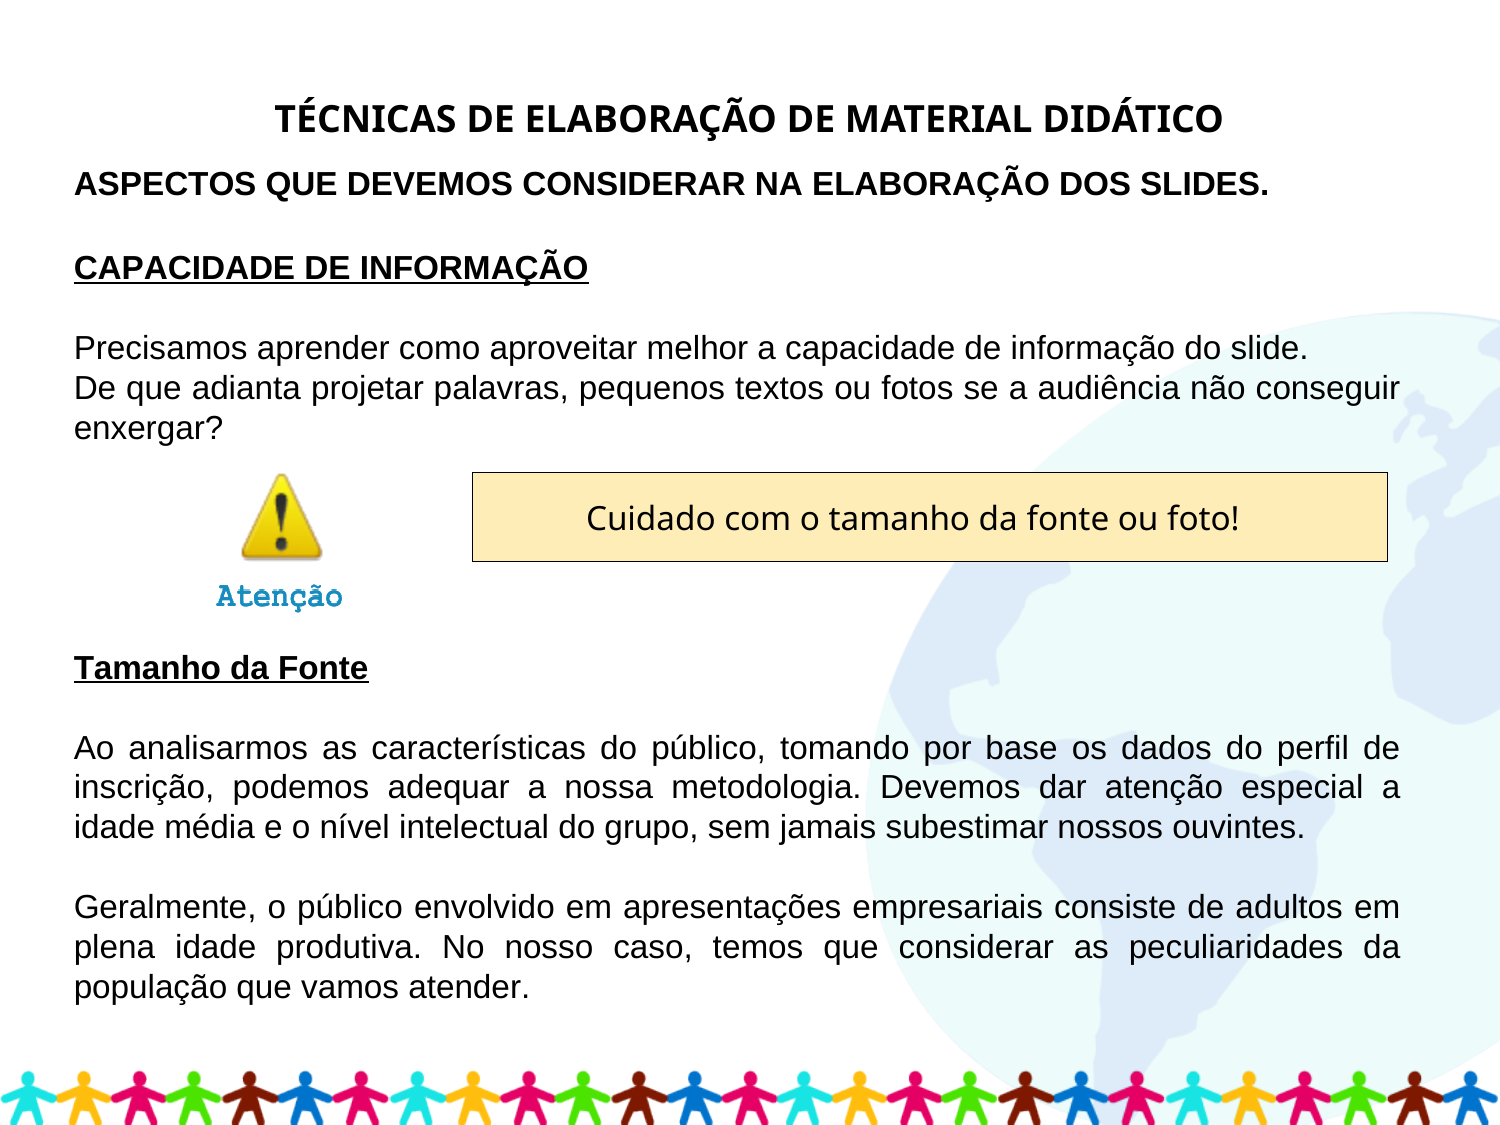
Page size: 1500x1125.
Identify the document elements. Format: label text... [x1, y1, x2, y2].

title TÉCNICAS DE ELABORAÇÃO DE MATERIAL DIDÁTICO [74, 81, 1425, 156]
text_box ASPECTOS QUE DEVEMOS CONSIDERAR NA ELABORAÇÃO DOS SLIDES. CAPACIDADE DE INFORMAÇÃO Precisamos aprender como aproveitar melhor a capacidade de informação do slide. De que adianta projetar palavras, pequenos textos ou fotos se a audiência não conseguir enxergar? Tamanho da Fonte Ao analisarmos as características do público, tomando por base os dados do perfil de inscrição, podemos adequar a nossa metodologia. Devemos dar atenção especial a idade média e o nível intelectual do grupo, sem jamais subestimar nossos ouvintes. Geralmente, o público envolvido em apresentações empresariais consiste de adultos em plena idade produtiva. No nosso caso, temos que considerar as peculiaridades da população que vamos atender. [59, 154, 1418, 1093]
text_box [472, 472, 1388, 562]
picture [0, 0, 1500, 1125]
text_box Cuidado com o tamanho da fonte ou foto! [448, 489, 1365, 615]
